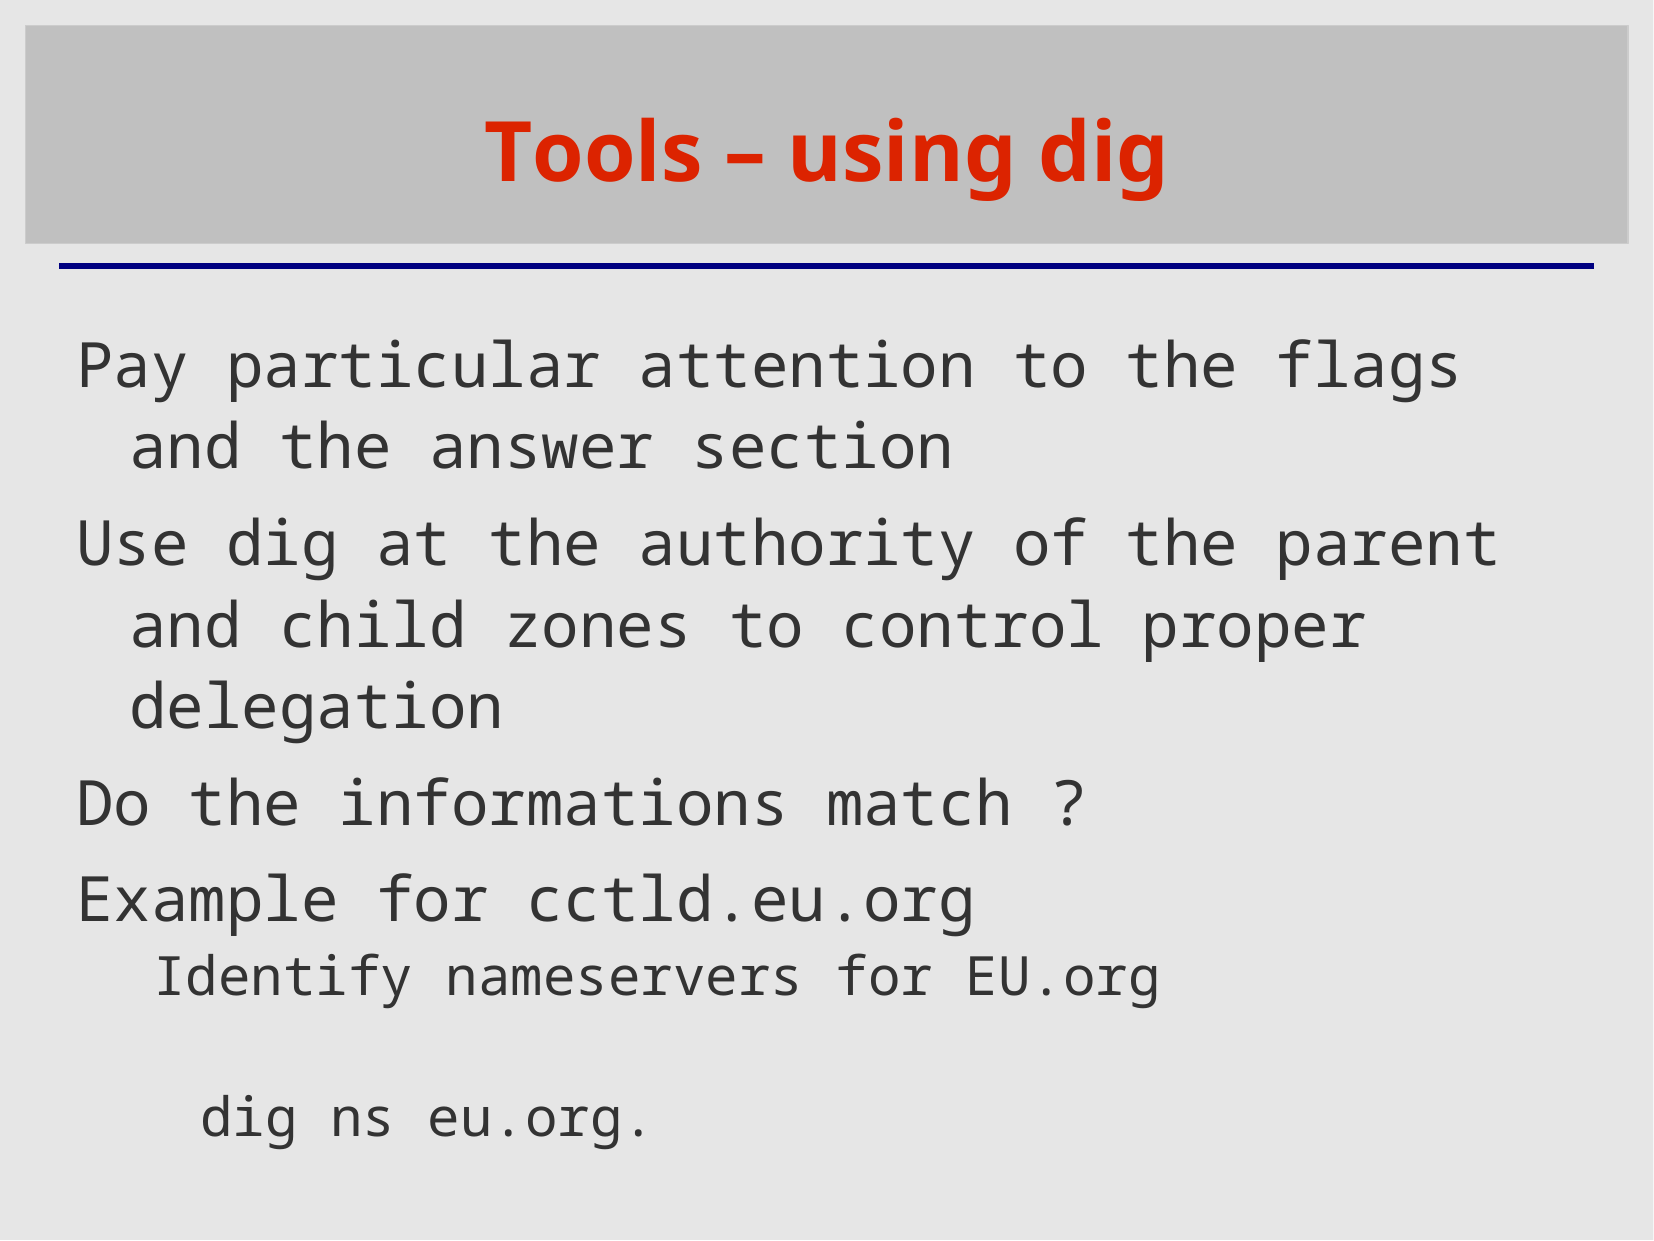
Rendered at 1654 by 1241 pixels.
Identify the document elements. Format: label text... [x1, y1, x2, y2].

list Pay particular attention to the flags and the answer section Use dig at the authority of the parent and child zones to control proper delegation Do the informations match ? Example for cctld.eu.org Identify nameservers for EU.org dig ns eu.org. [59, 322, 1594, 1117]
title Tools – using dig [121, 53, 1534, 246]
